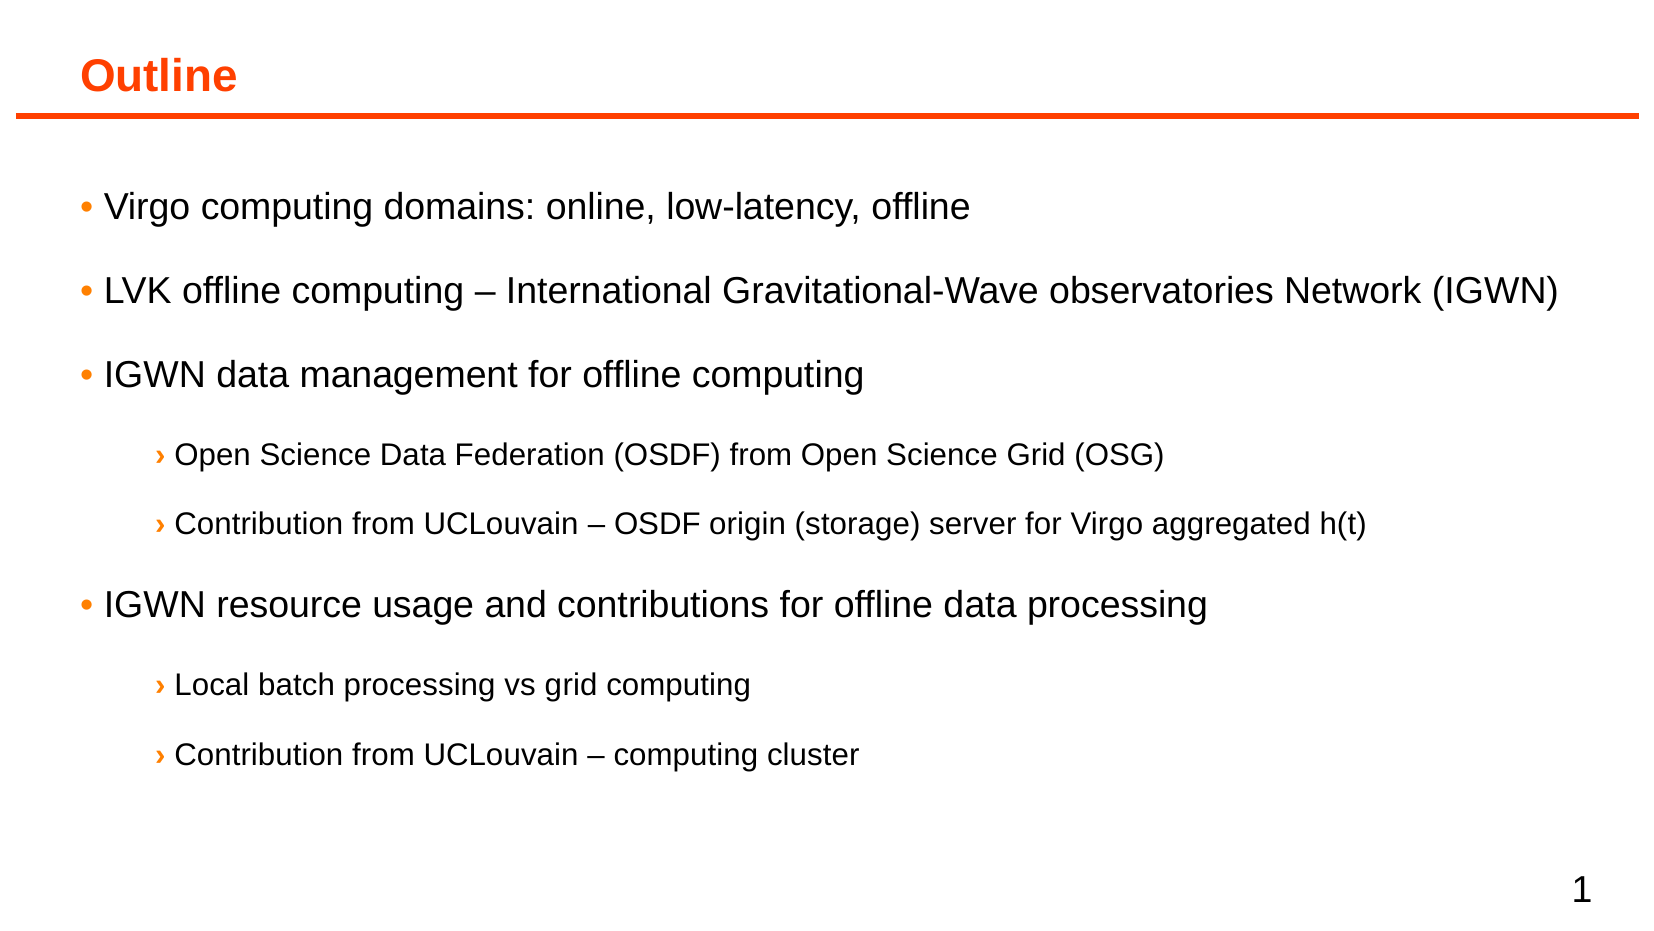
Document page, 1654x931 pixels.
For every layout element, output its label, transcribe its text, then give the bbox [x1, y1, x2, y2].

text_box Outline • Virgo computing domains: online, low-latency, offline • LVK offline computing – International Gravitational-Wave observatories Network (IGWN) • IGWN data management for offline computing › Open Science Data Federation (OSDF) from Open Science Grid (OSG) › Contribution from UCLouvain – OSDF origin (storage) server for Virgo aggregated h(t) • IGWN resource usage and contributions for offline data processing › Local batch processing vs grid computing › Contribution from UCLouvain – computing cluster [65, 42, 1587, 113]
text_box Outline • Virgo computing domains: online, low-latency, offline • LVK offline computing – International Gravitational-Wave observatories Network (IGWN) • IGWN data management for offline computing › Open Science Data Federation (OSDF) from Open Science Grid (OSG) › Contribution from UCLouvain – OSDF origin (storage) server for Virgo aggregated h(t) • IGWN resource usage and contributions for offline data processing › Local batch processing vs grid computing › Contribution from UCLouvain – computing cluster [65, 119, 1587, 931]
text_box 1 [1556, 861, 1639, 919]
